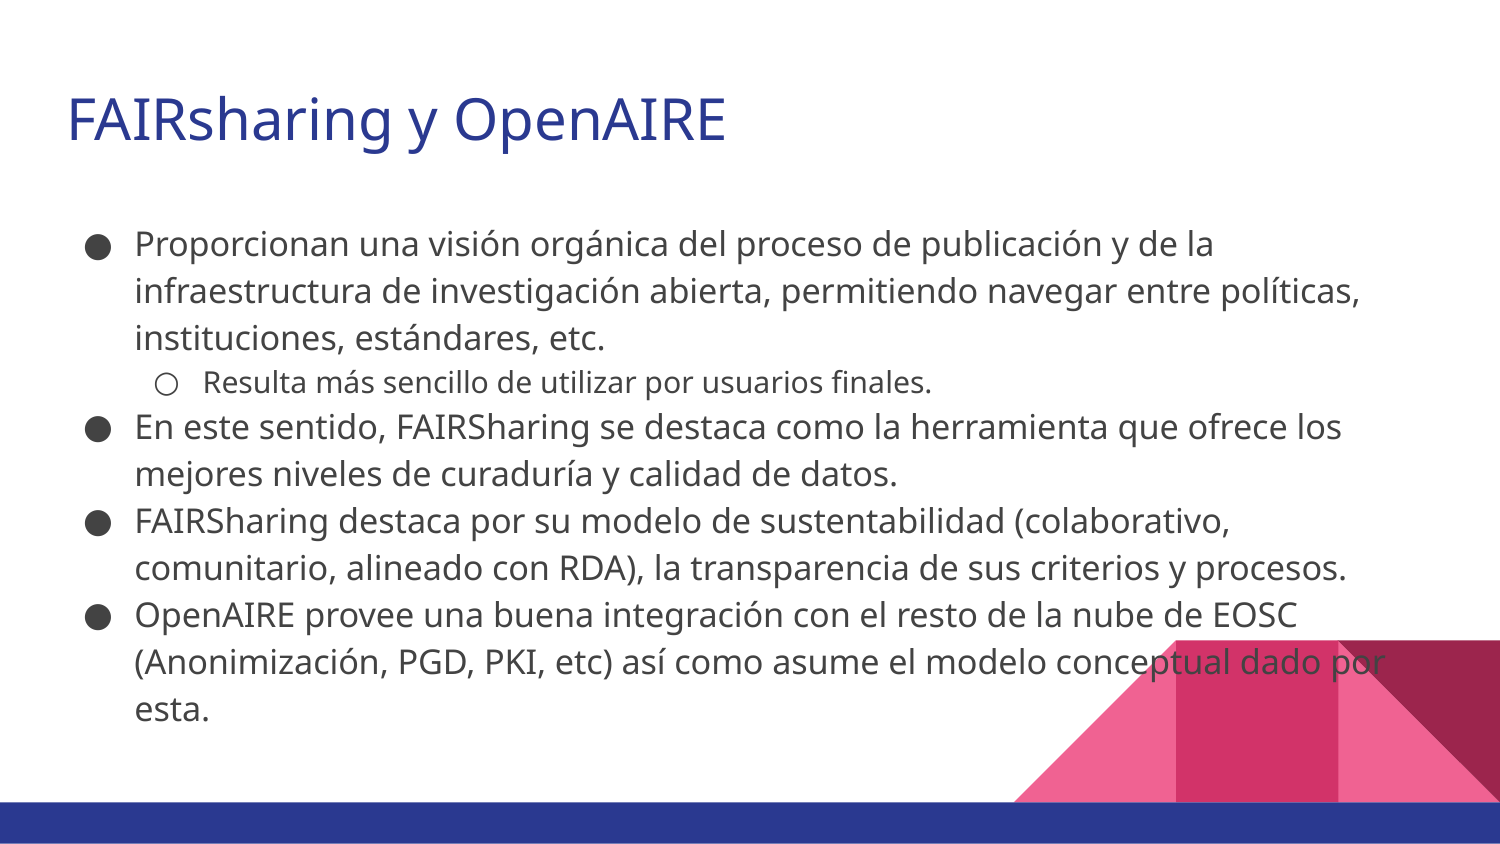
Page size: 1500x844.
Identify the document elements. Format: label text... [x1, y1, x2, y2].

title FAIRsharing y OpenAIRE [51, 67, 1449, 167]
list Proporcionan una visión orgánica del proceso de publicación y de la infraestructura de investigación abierta, permitiendo navegar entre políticas, instituciones, estándares, etc. Resulta más sencillo de utilizar por usuarios finales. En este sentido, FAIRSharing se destaca como la herramienta que ofrece los mejores niveles de curadurı́a y calidad de datos. FAIRSharing destaca por su modelo de sustentabilidad (colaborativo, comunitario, alineado con RDA), la transparencia de sus criterios y procesos. OpenAIRE provee una buena integración con el resto de la nube de EOSC (Anonimización, PGD, PKI, etc) así como asume el modelo conceptual dado por esta. [51, 201, 1449, 750]
